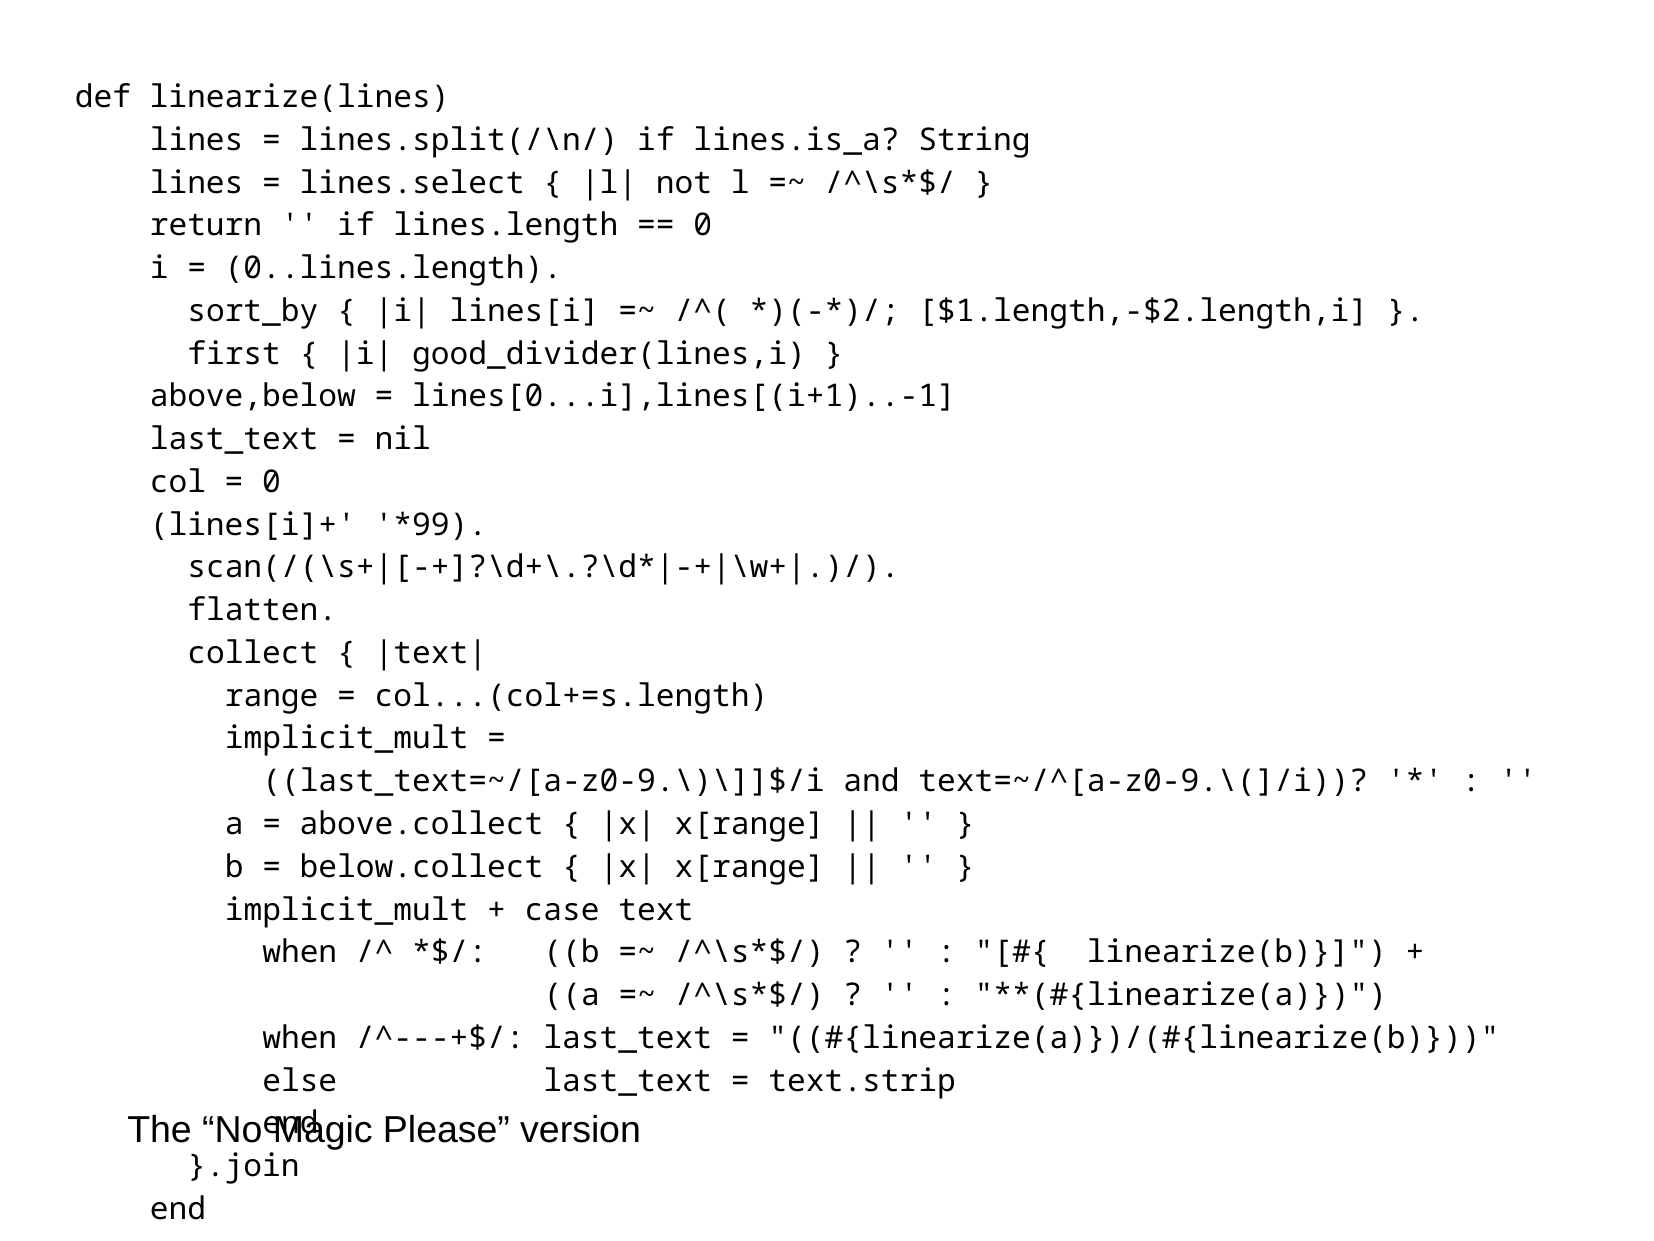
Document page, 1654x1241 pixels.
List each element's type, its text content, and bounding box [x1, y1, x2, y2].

text_box def linearize(lines) lines = lines.split(/\n/) if lines.is_a? String lines = lines.select { |l| not l =~ /^\s*$/ } return '' if lines.length == 0 i = (0..lines.length). sort_by { |i| lines[i] =~ /^( *)(-*)/; [$1.length,-$2.length,i] }. first { |i| good_divider(lines,i) } above,below = lines[0...i],lines[(i+1)..-1] last_text = nil col = 0 (lines[i]+' '*99). scan(/(\s+|[-+]?\d+\.?\d*|-+|\w+|.)/). flatten. collect { |text| range = col...(col+=s.length) implicit_mult = ((last_text=~/[a-z0-9.\)\]]$/i and text=~/^[a-z0-9.\(]/i))? '*' : '' a = above.collect { |x| x[range] || '' } b = below.collect { |x| x[range] || '' } implicit_mult + case text when /^ *$/: ((b =~ /^\s*$/) ? '' : "[#{ linearize(b)}]") + ((a =~ /^\s*$/) ? '' : "**(#{linearize(a)})") when /^---+$/: last_text = "((#{linearize(a)})/(#{linearize(b)}))" else last_text = text.strip end }.join end [59, 66, 1582, 1216]
text_box The “No Magic Please” version [112, 1101, 657, 1159]
